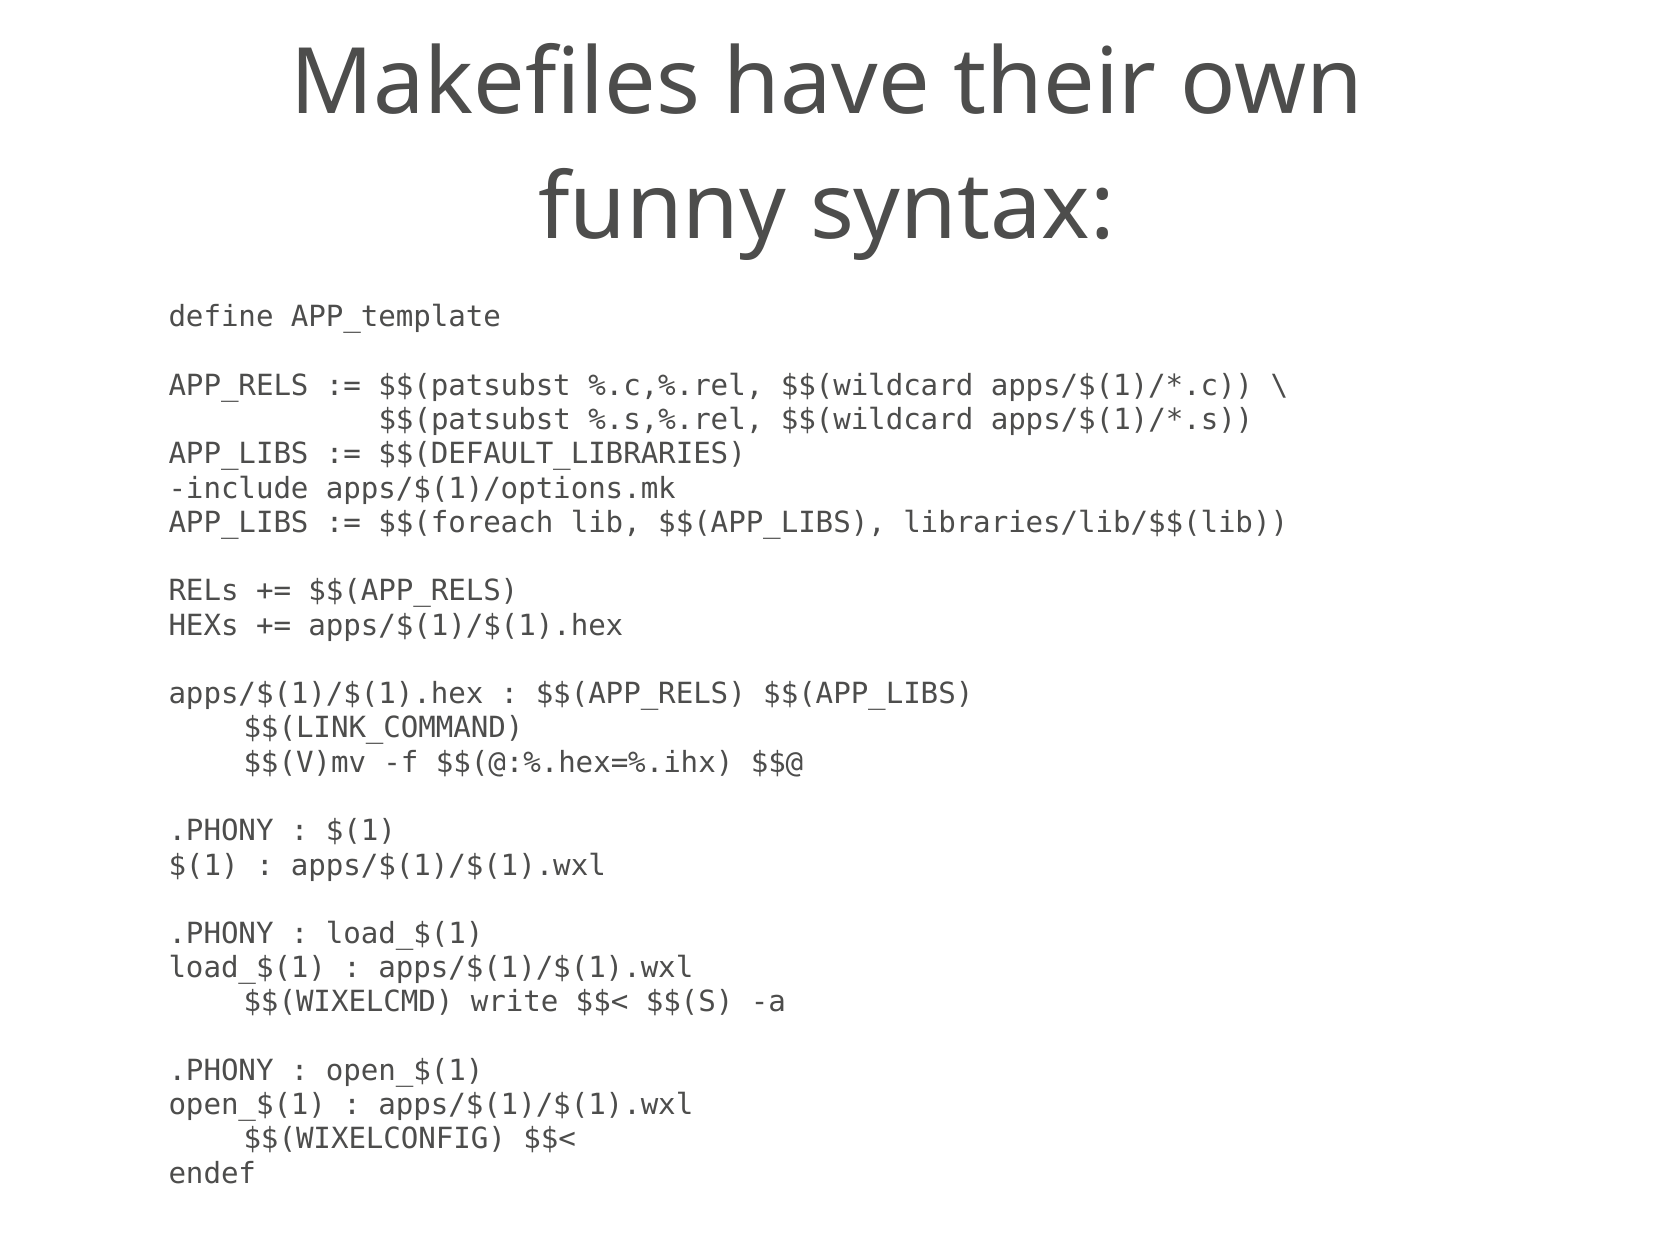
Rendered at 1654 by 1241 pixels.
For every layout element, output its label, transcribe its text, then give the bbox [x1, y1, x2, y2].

title Makefiles have their own funny syntax: [0, 10, 1654, 271]
text_box define APP_template APP_RELS := $$(patsubst %.c,%.rel, $$(wildcard apps/$(1)/*.c)) \ $$(patsubst %.s,%.rel, $$(wildcard apps/$(1)/*.s)) APP_LIBS := $$(DEFAULT_LIBRARIES) -include apps/$(1)/options.mk APP_LIBS := $$(foreach lib, $$(APP_LIBS), libraries/lib/$$(lib)) RELs += $$(APP_RELS) HEXs += apps/$(1)/$(1).hex apps/$(1)/$(1).hex : $$(APP_RELS) $$(APP_LIBS) $$(LINK_COMMAND) $$(V)mv -f $$(@:%.hex=%.ihx) $$@ .PHONY : $(1) $(1) : apps/$(1)/$(1).wxl .PHONY : load_$(1) load_$(1) : apps/$(1)/$(1).wxl $$(WIXELCMD) write $$< $$(S) -a .PHONY : open_$(1) open_$(1) : apps/$(1)/$(1).wxl $$(WIXELCONFIG) $$< endef [153, 292, 1304, 1223]
